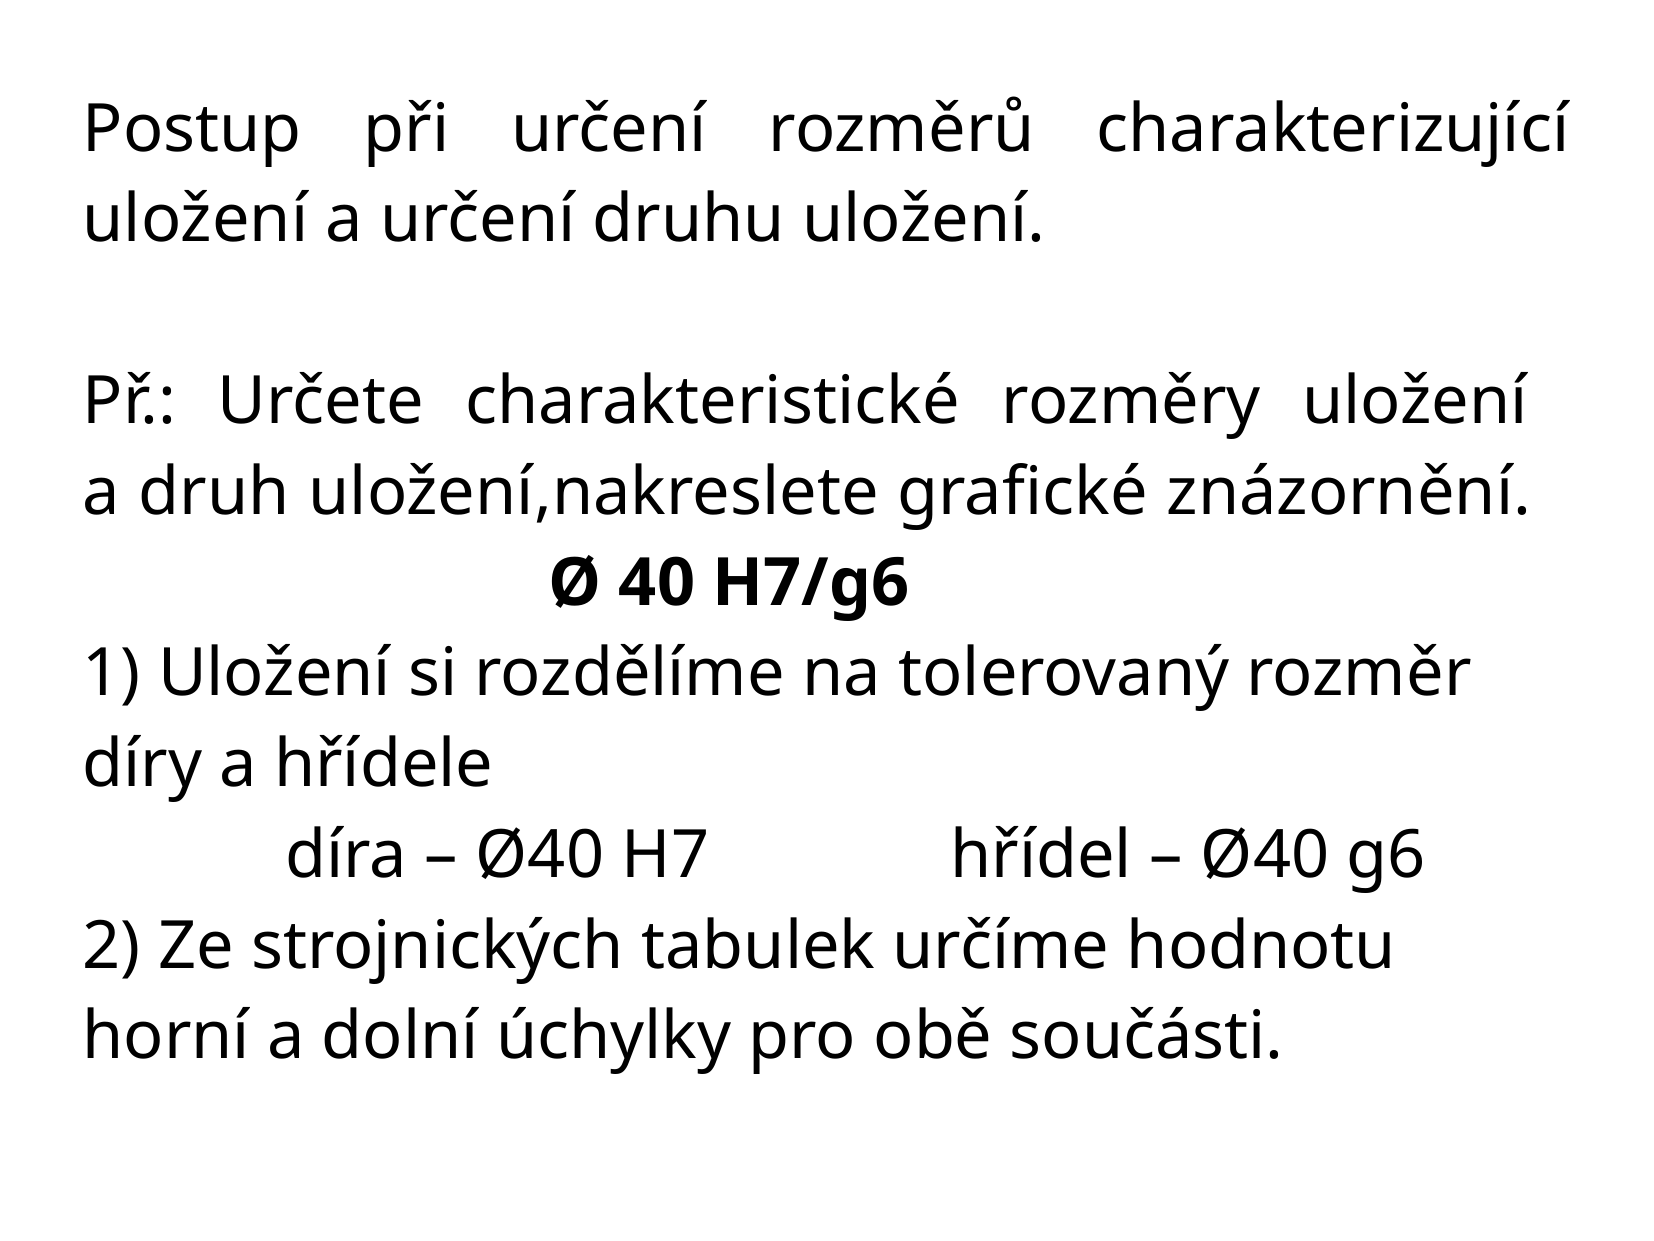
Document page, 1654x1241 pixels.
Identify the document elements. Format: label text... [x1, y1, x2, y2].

subtitle Postup při určení rozměrů charakterizující uložení a určení druhu uložení. Př.: Určete charakteristické rozměry uložení a druh uložení,nakreslete grafické znázornění. Ø 40 H7/g6 Uložení si rozdělíme na tolerovaný rozměr díry a hřídele díra – Ø40 H7 hřídel – Ø40 g6 Ze strojnických tabulek určíme hodnotu horní a dolní úchylky pro obě součásti. [82, 49, 1571, 1109]
